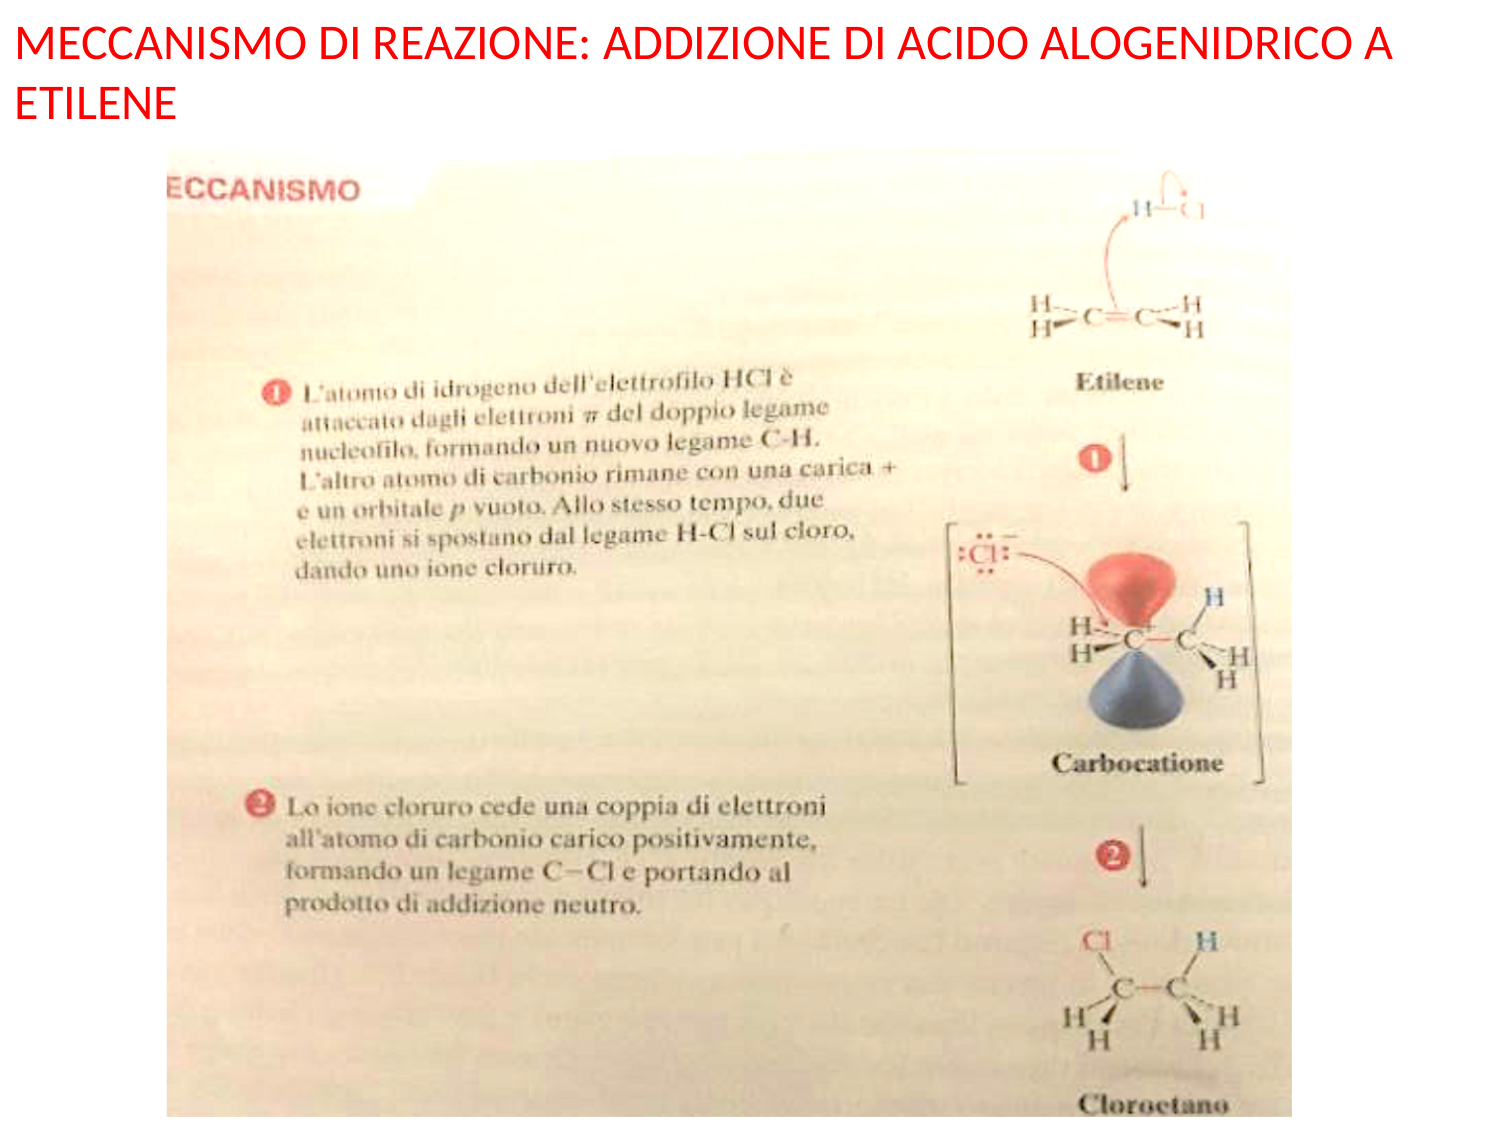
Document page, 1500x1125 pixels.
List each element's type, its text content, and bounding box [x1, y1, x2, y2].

picture [166, 147, 1292, 1117]
text_box MECCANISMO DI REAZIONE: ADDIZIONE DI ACIDO ALOGENIDRICO A ETILENE [0, 2, 1500, 138]
